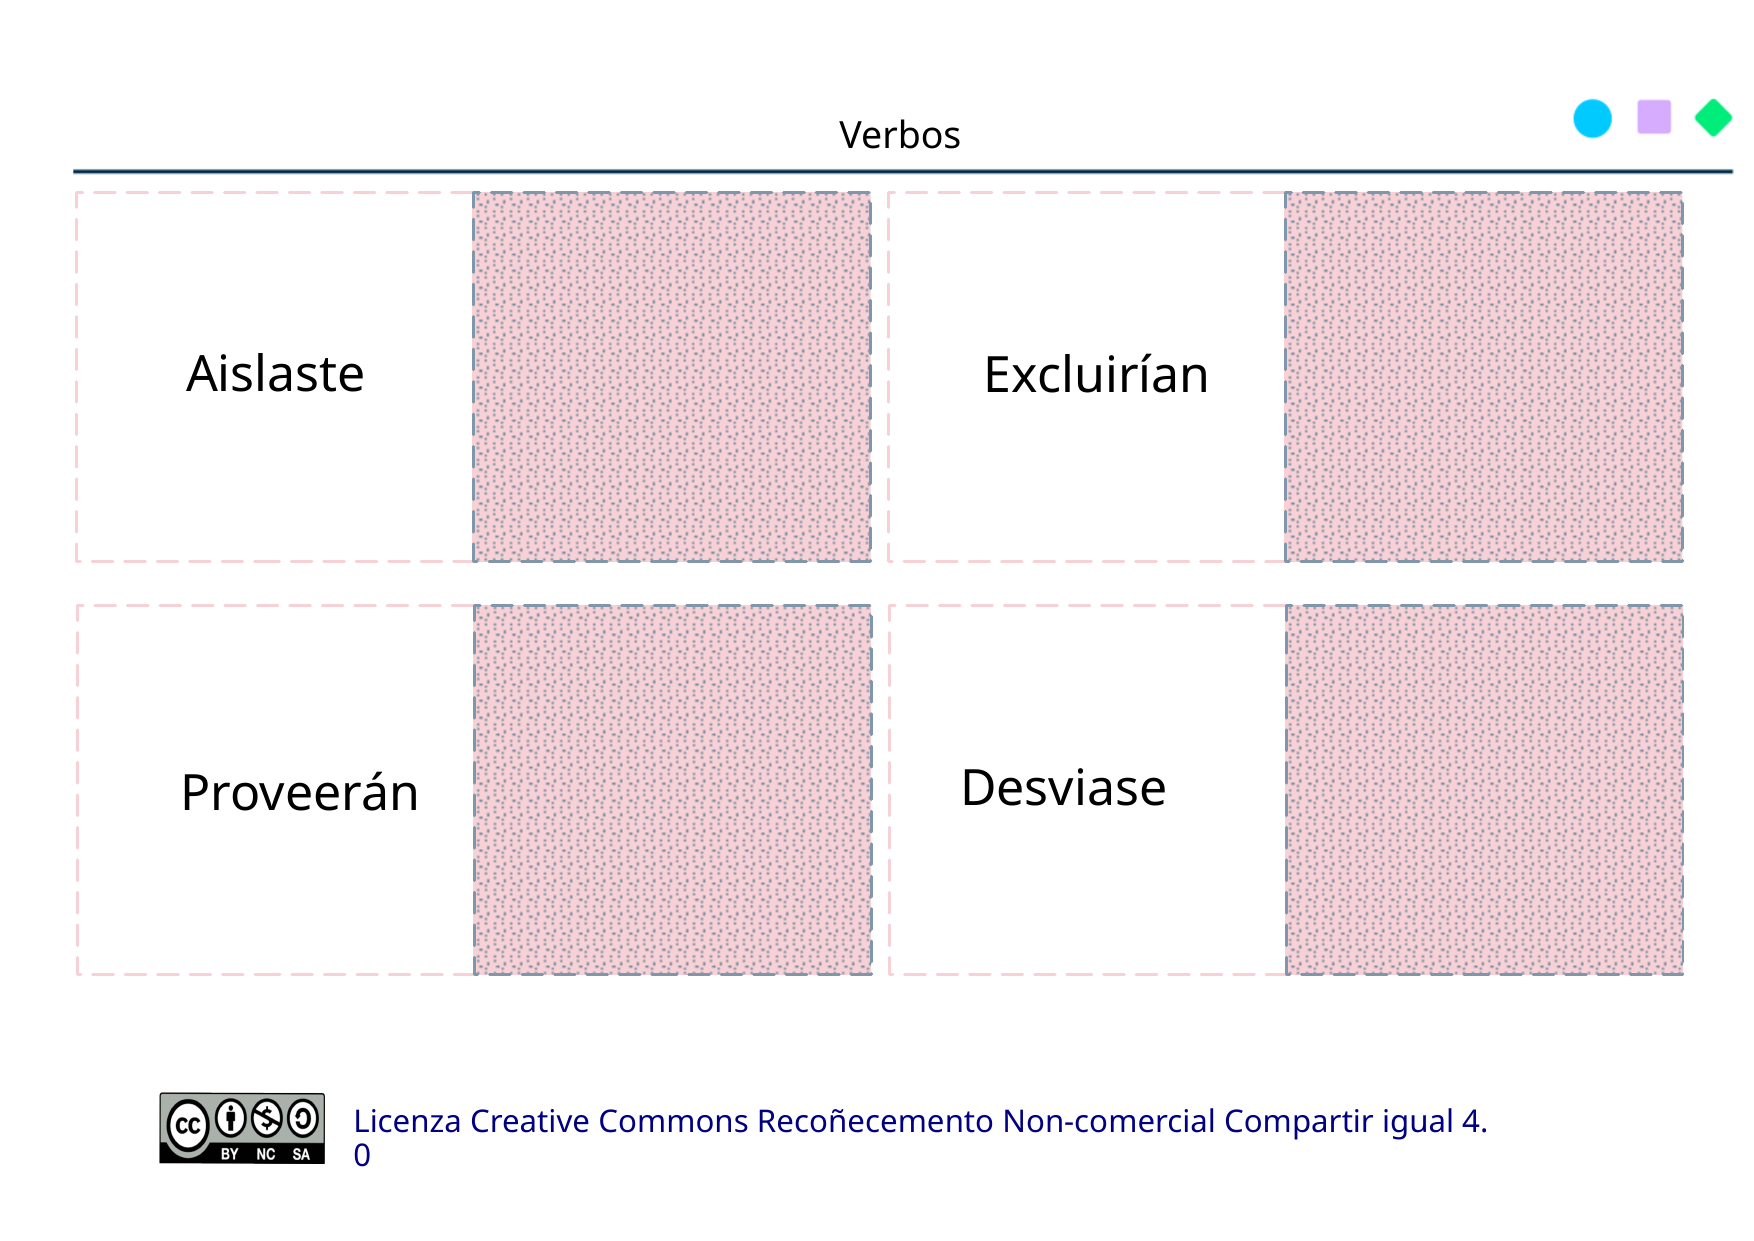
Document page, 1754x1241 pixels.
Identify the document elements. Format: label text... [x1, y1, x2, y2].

text_box [1285, 192, 1683, 562]
text_box [473, 192, 871, 562]
picture [59, 70, 1743, 197]
text_box [1286, 605, 1684, 975]
text_box Excluirían [969, 331, 1213, 414]
text_box [474, 605, 872, 975]
text_box Licenza Creative Commons Recoñecemento Non-comercial Compartir igual 4.0 [338, 1072, 1506, 1170]
text_box Proveerán [165, 750, 443, 841]
text_box Desviase [945, 744, 1184, 827]
text_box Aislaste [171, 330, 402, 422]
picture [159, 1092, 325, 1164]
